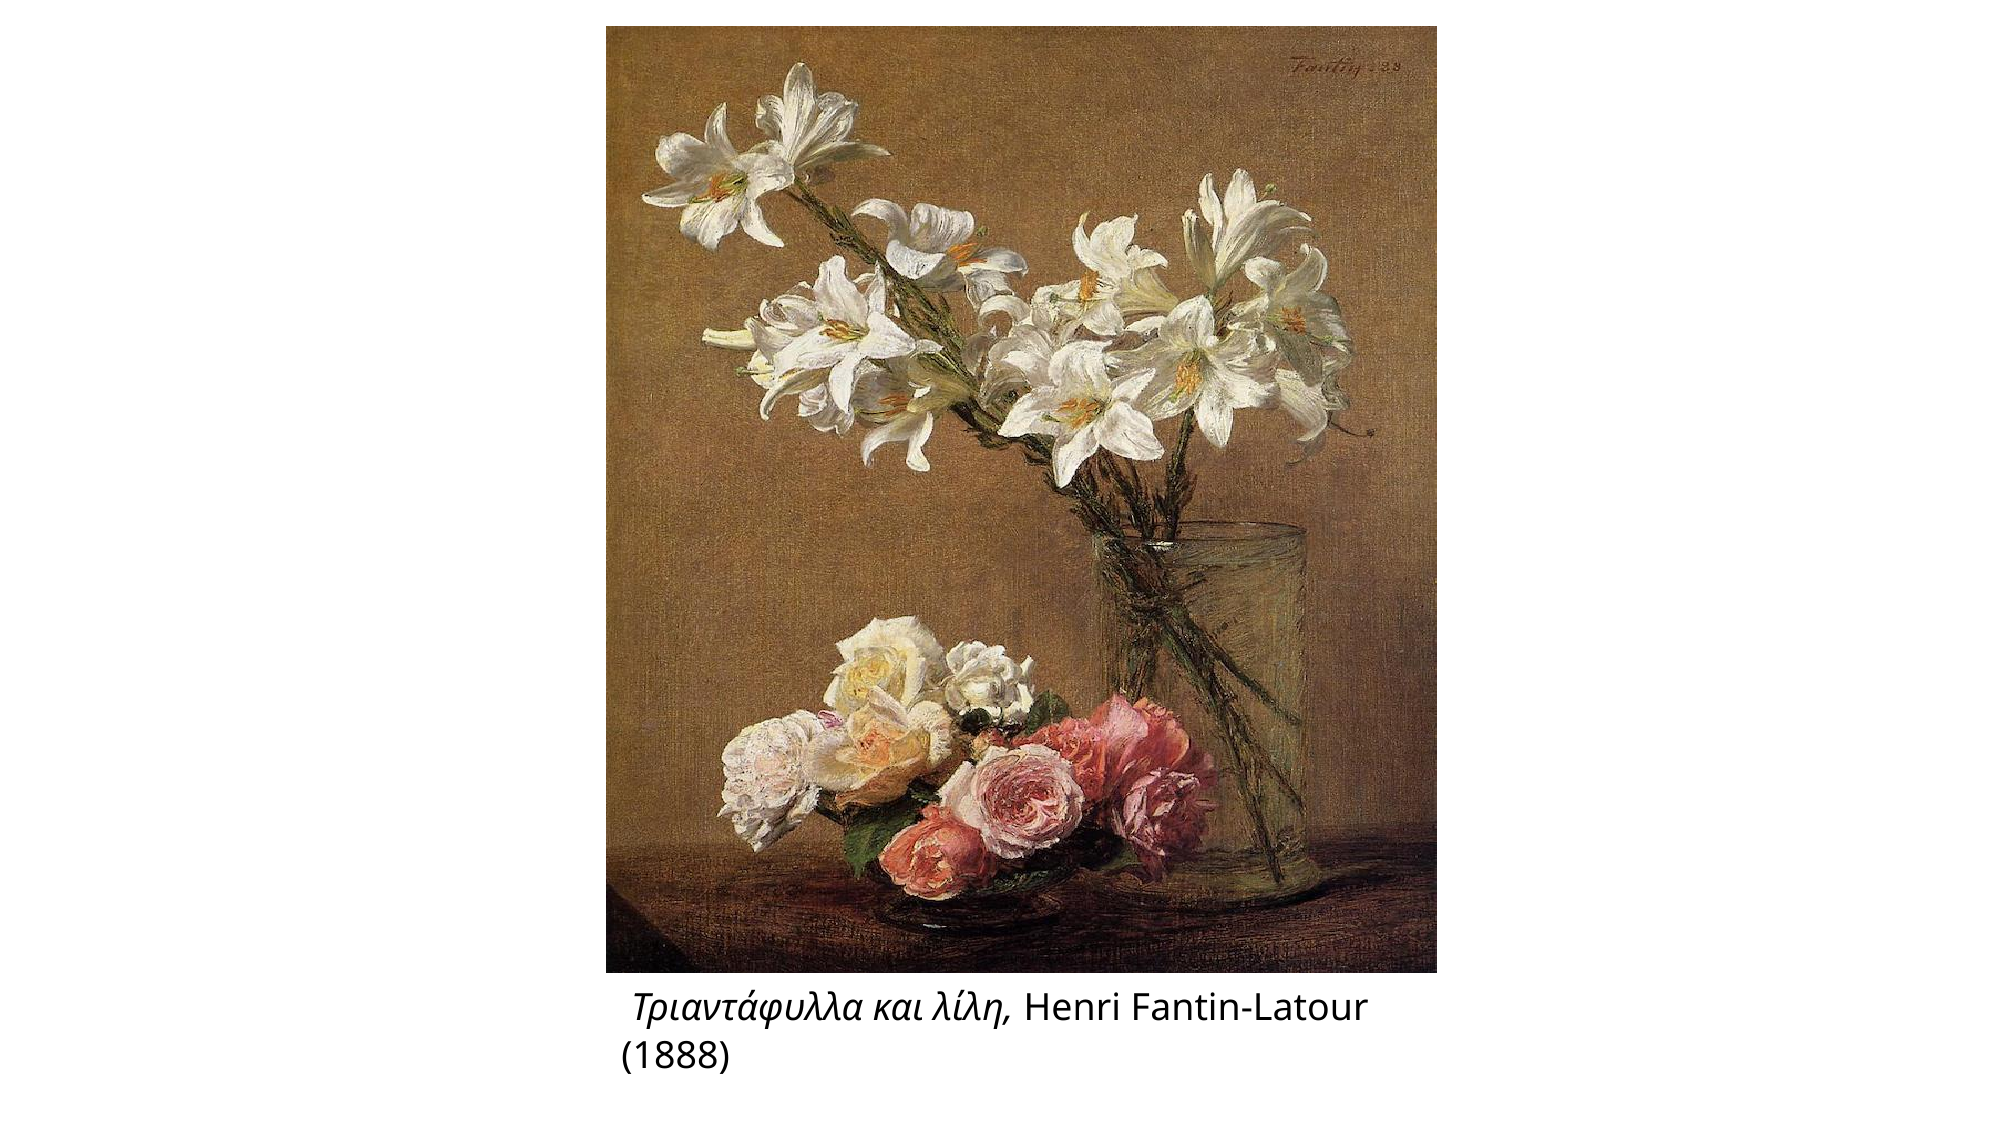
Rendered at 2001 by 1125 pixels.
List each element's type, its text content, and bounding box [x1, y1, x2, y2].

picture [606, 26, 1437, 973]
text_box Τριαντάφυλλα και λίλη, Henri Fantin-Latour (1888) [606, 973, 1437, 1084]
